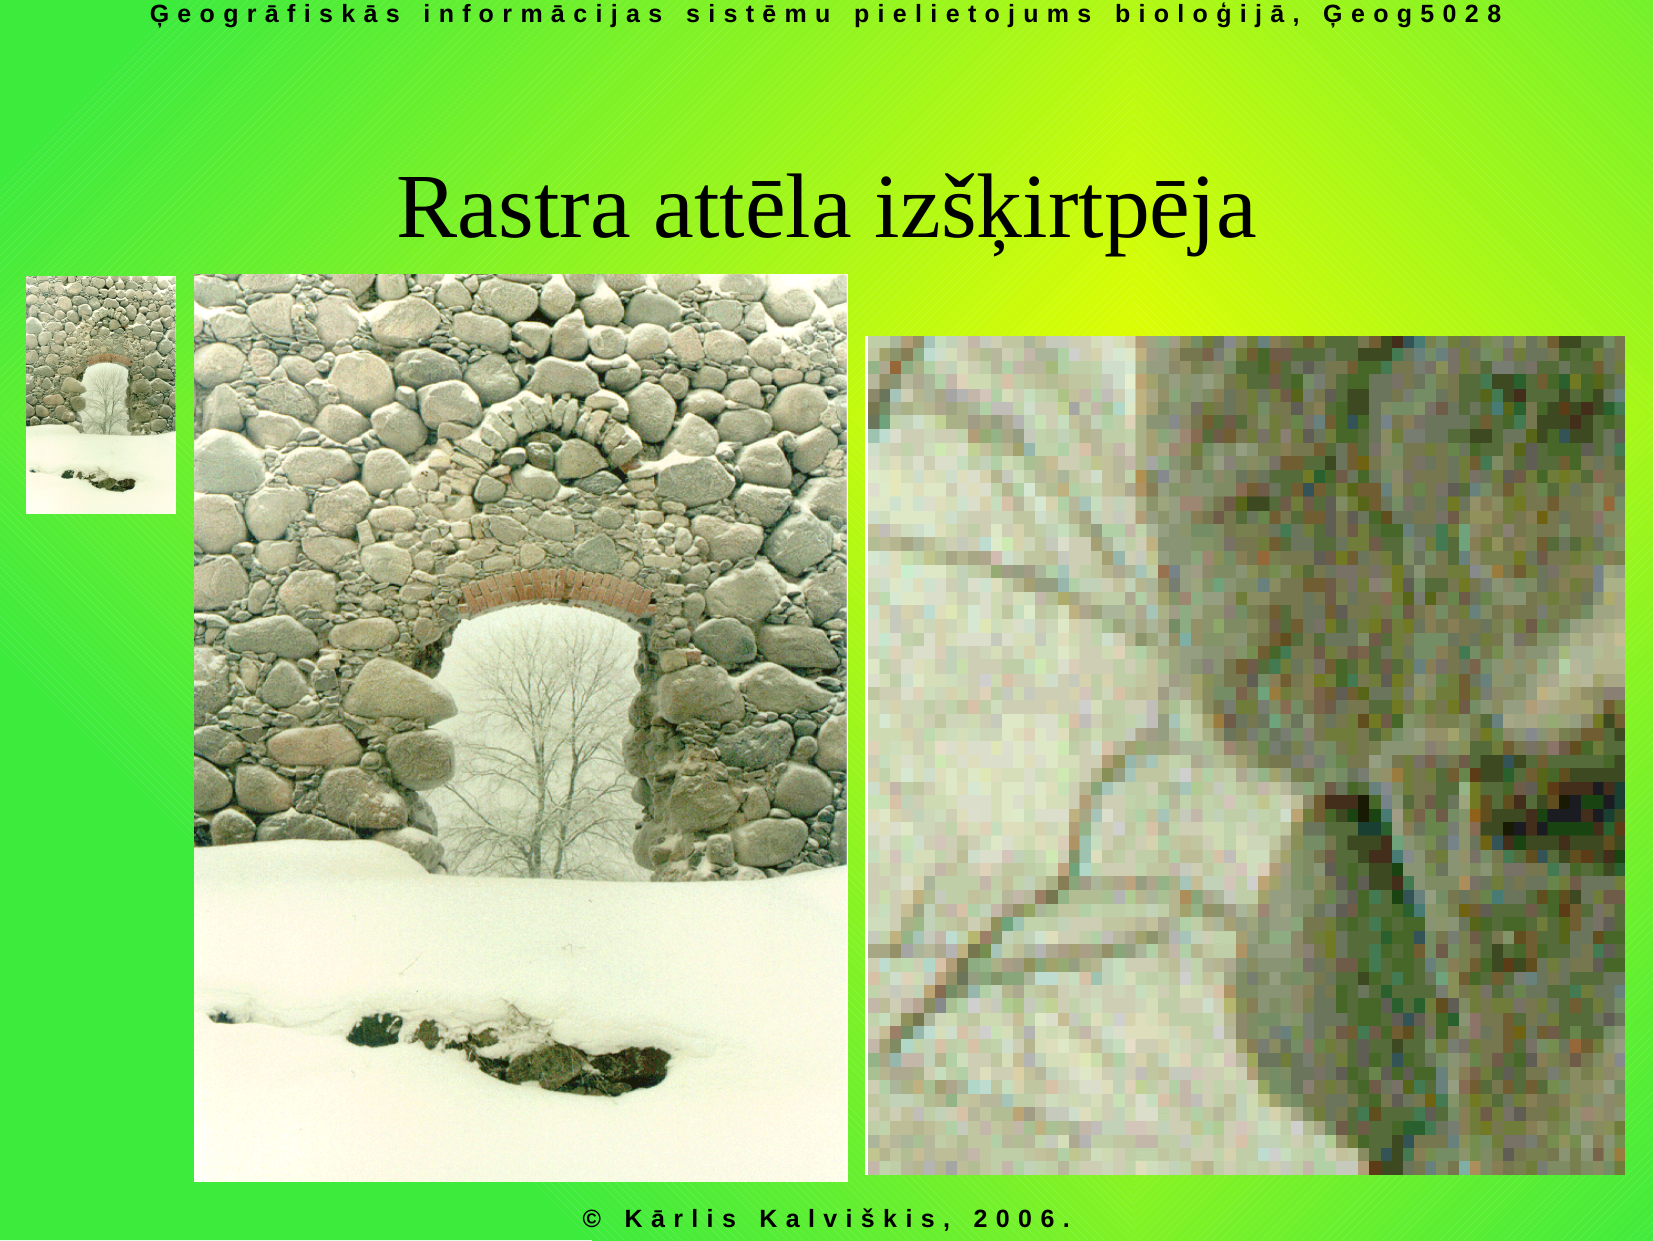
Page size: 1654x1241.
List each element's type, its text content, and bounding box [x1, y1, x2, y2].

picture [194, 274, 848, 1182]
title Rastra attēla izšķirtpēja [121, 102, 1534, 311]
picture [26, 276, 176, 514]
picture [865, 336, 1625, 1175]
